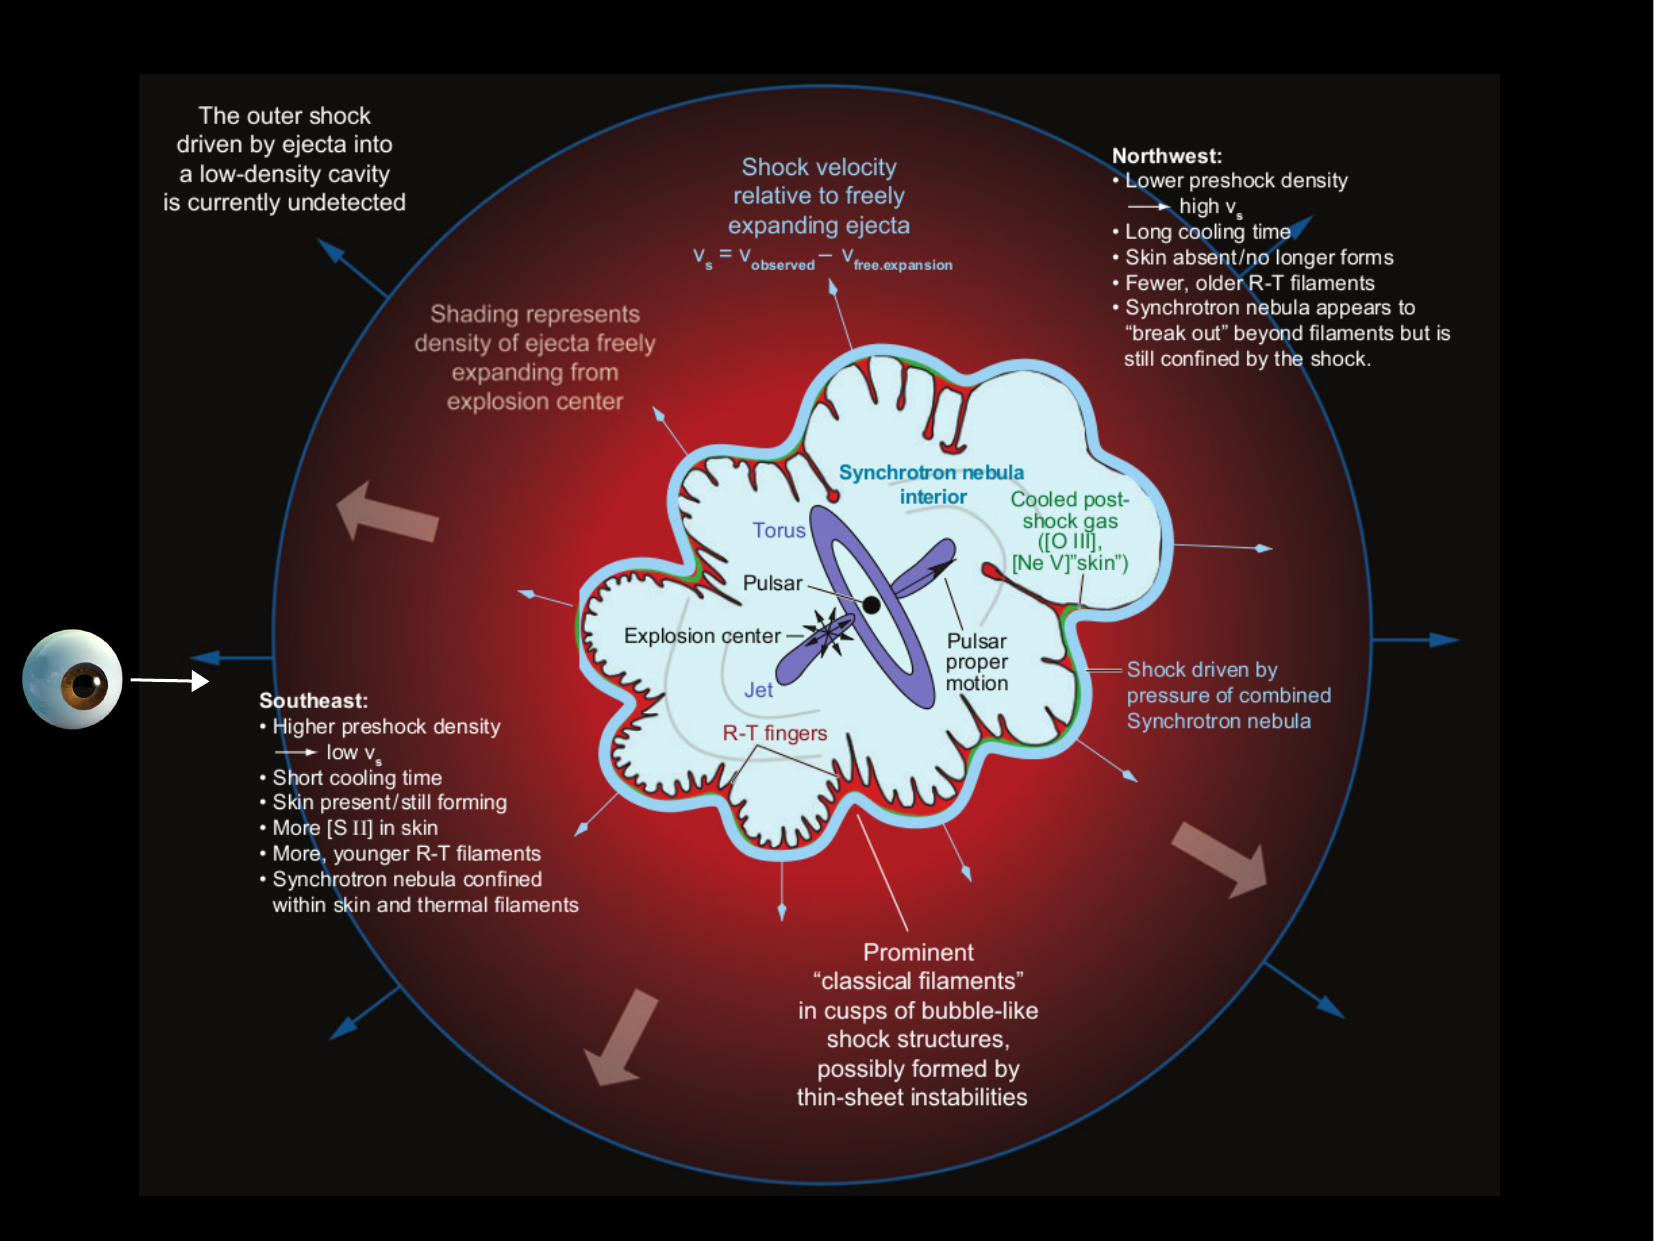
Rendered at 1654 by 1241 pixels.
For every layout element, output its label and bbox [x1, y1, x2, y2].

text_box [0, 0, 1654, 1241]
picture [0, 74, 1500, 1196]
